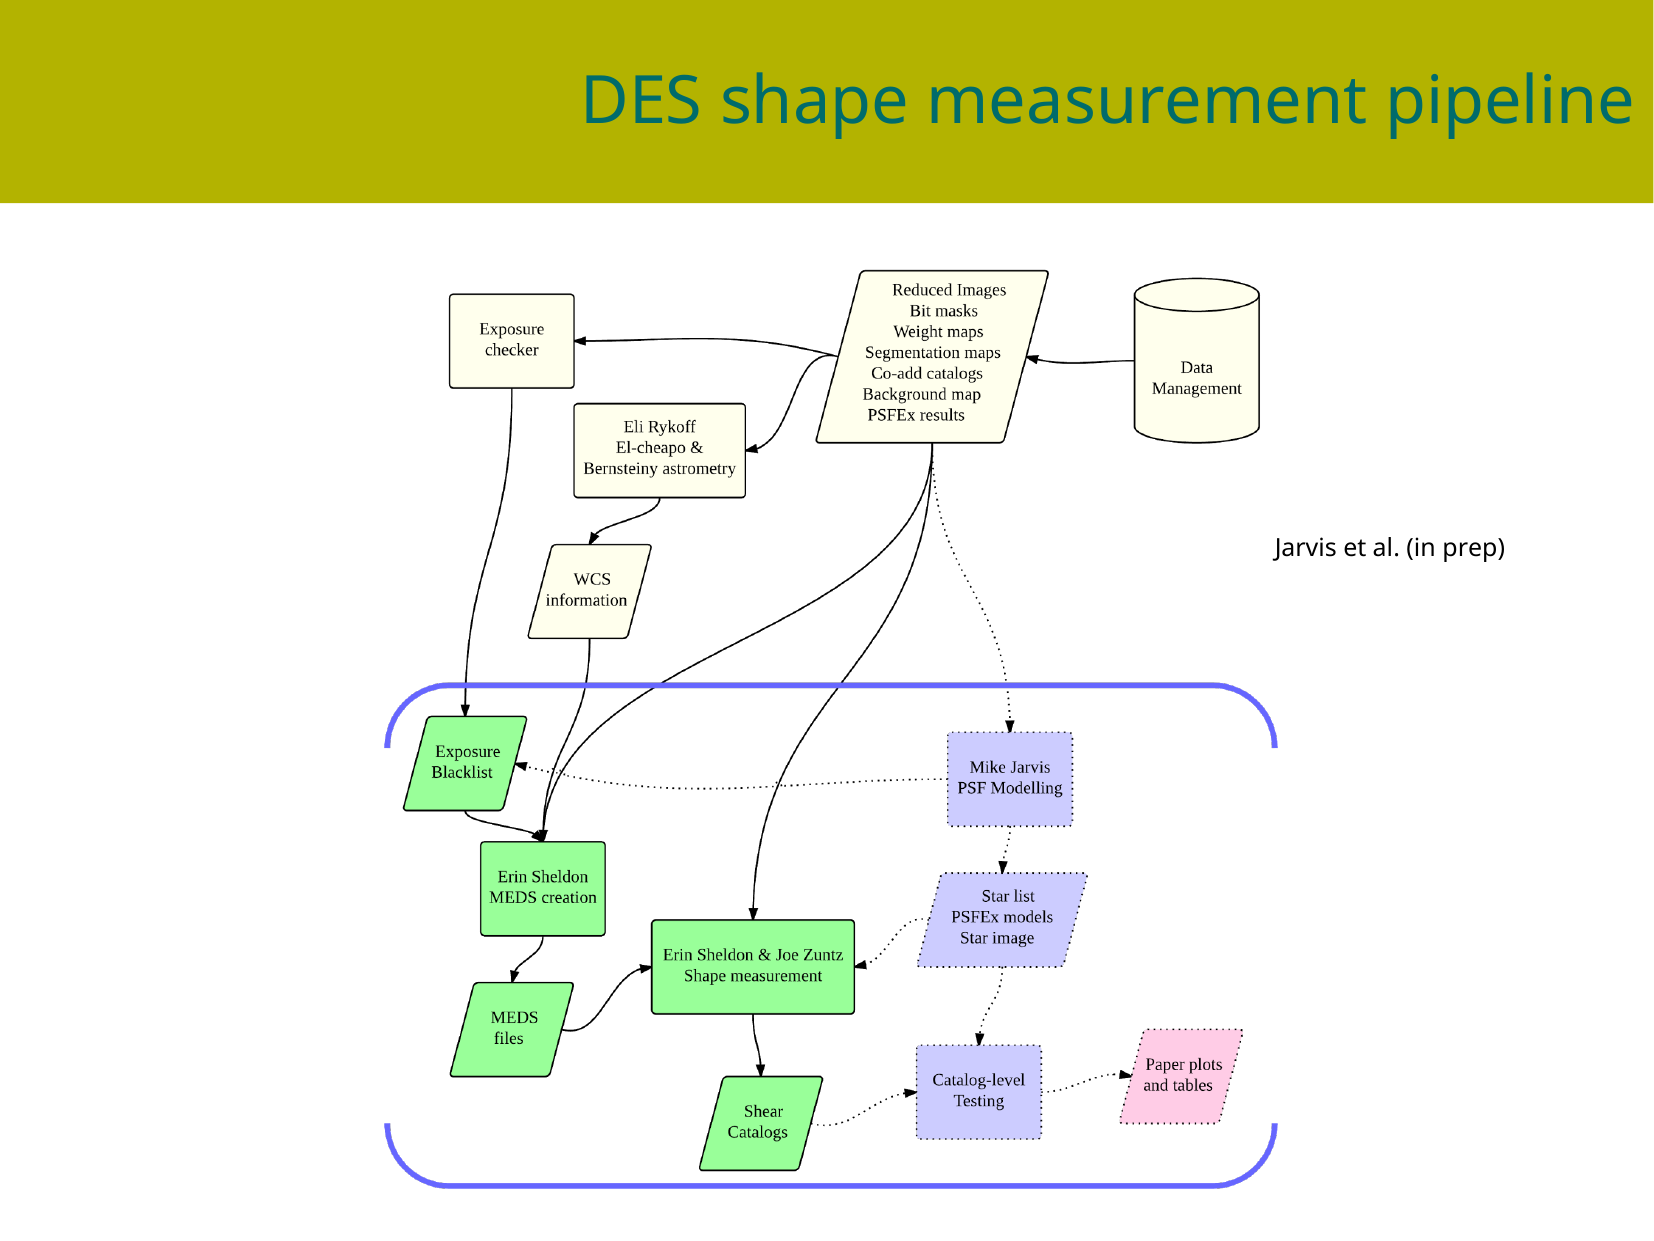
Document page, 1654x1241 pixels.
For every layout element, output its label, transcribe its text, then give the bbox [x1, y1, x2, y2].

title DES shape measurement pipeline [0, 0, 1654, 204]
text_box Jarvis et al. (in prep) [1260, 527, 1581, 571]
picture [356, 239, 1306, 1218]
